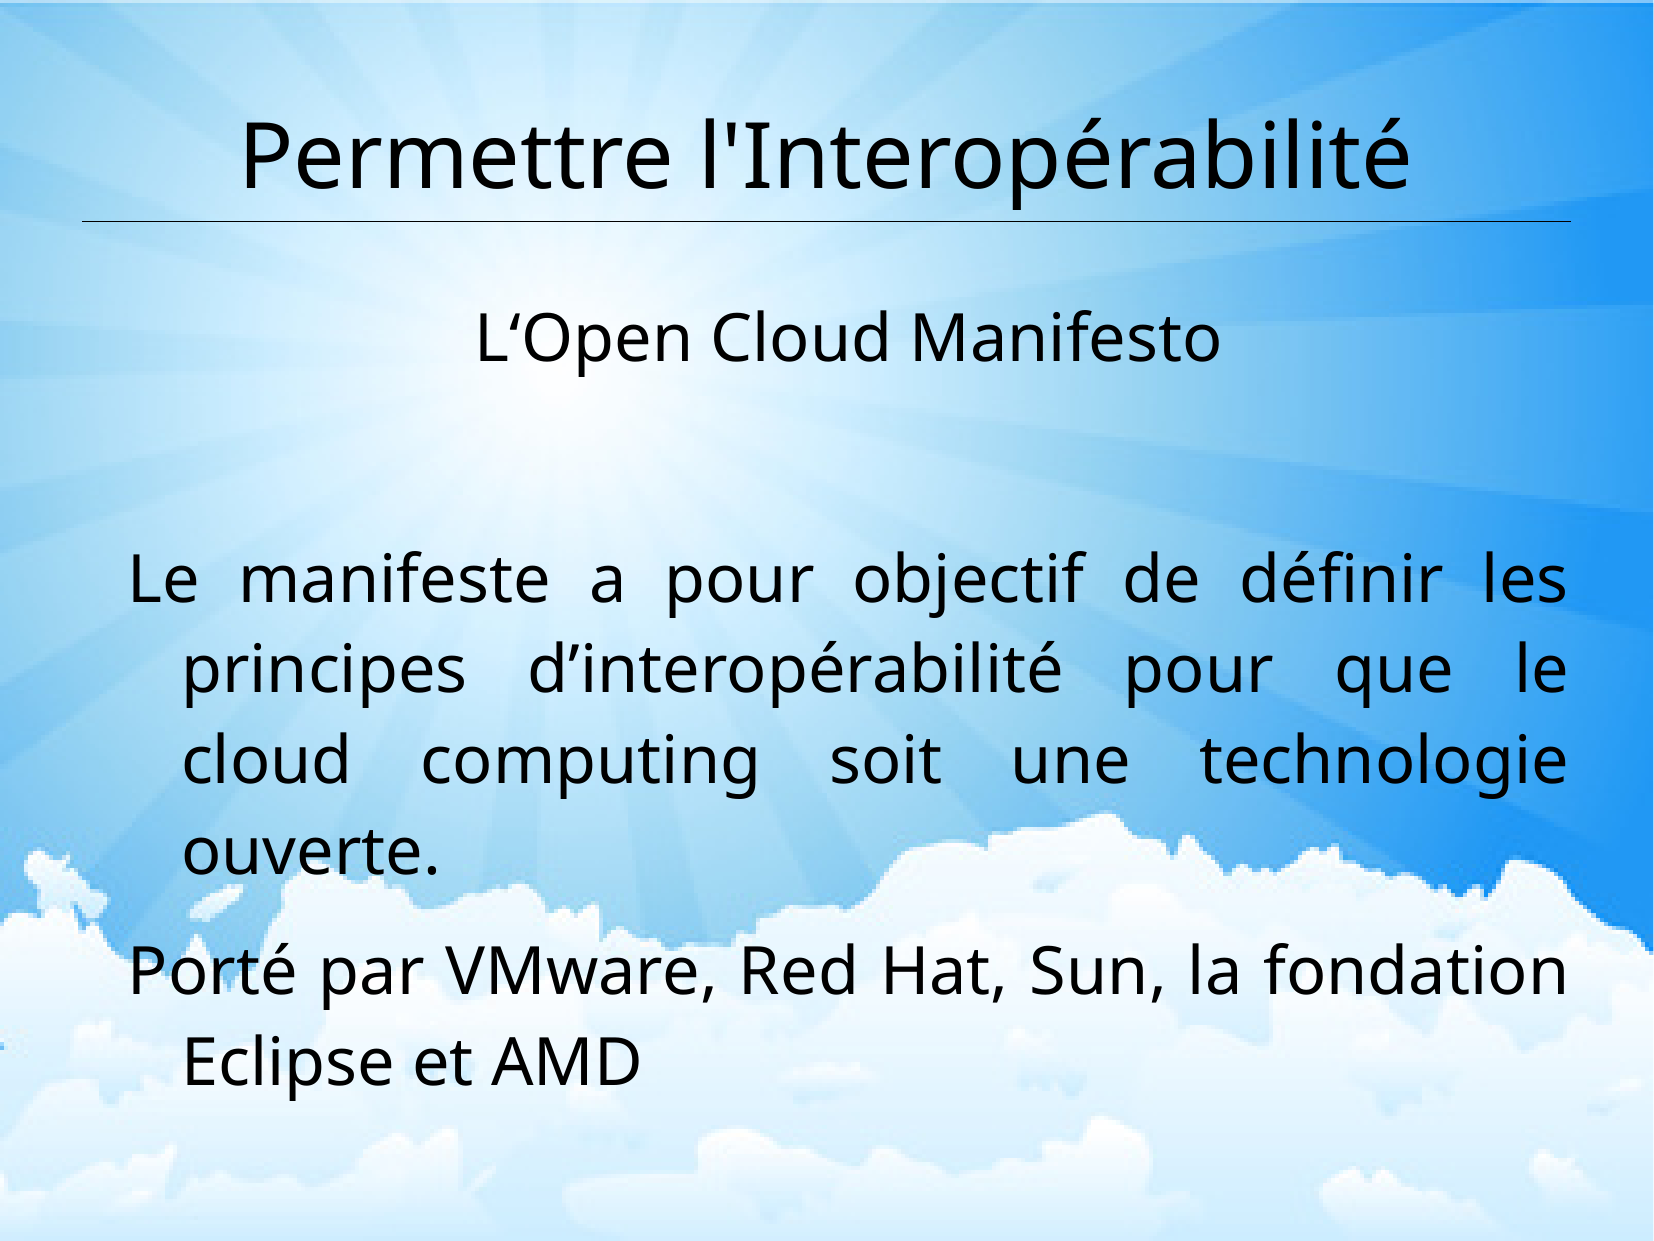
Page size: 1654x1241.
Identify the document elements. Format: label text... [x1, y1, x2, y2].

picture [0, 0, 1654, 1241]
title Permettre l'Interopérabilité [82, 56, 1571, 250]
list L‘Open Cloud Manifesto Le manifeste a pour objectif de définir les principes d’interopérabilité pour que le cloud computing soit une technologie ouverte. Porté par VMware, Red Hat, Sun, la fondation Eclipse et AMD [110, 290, 1571, 1109]
